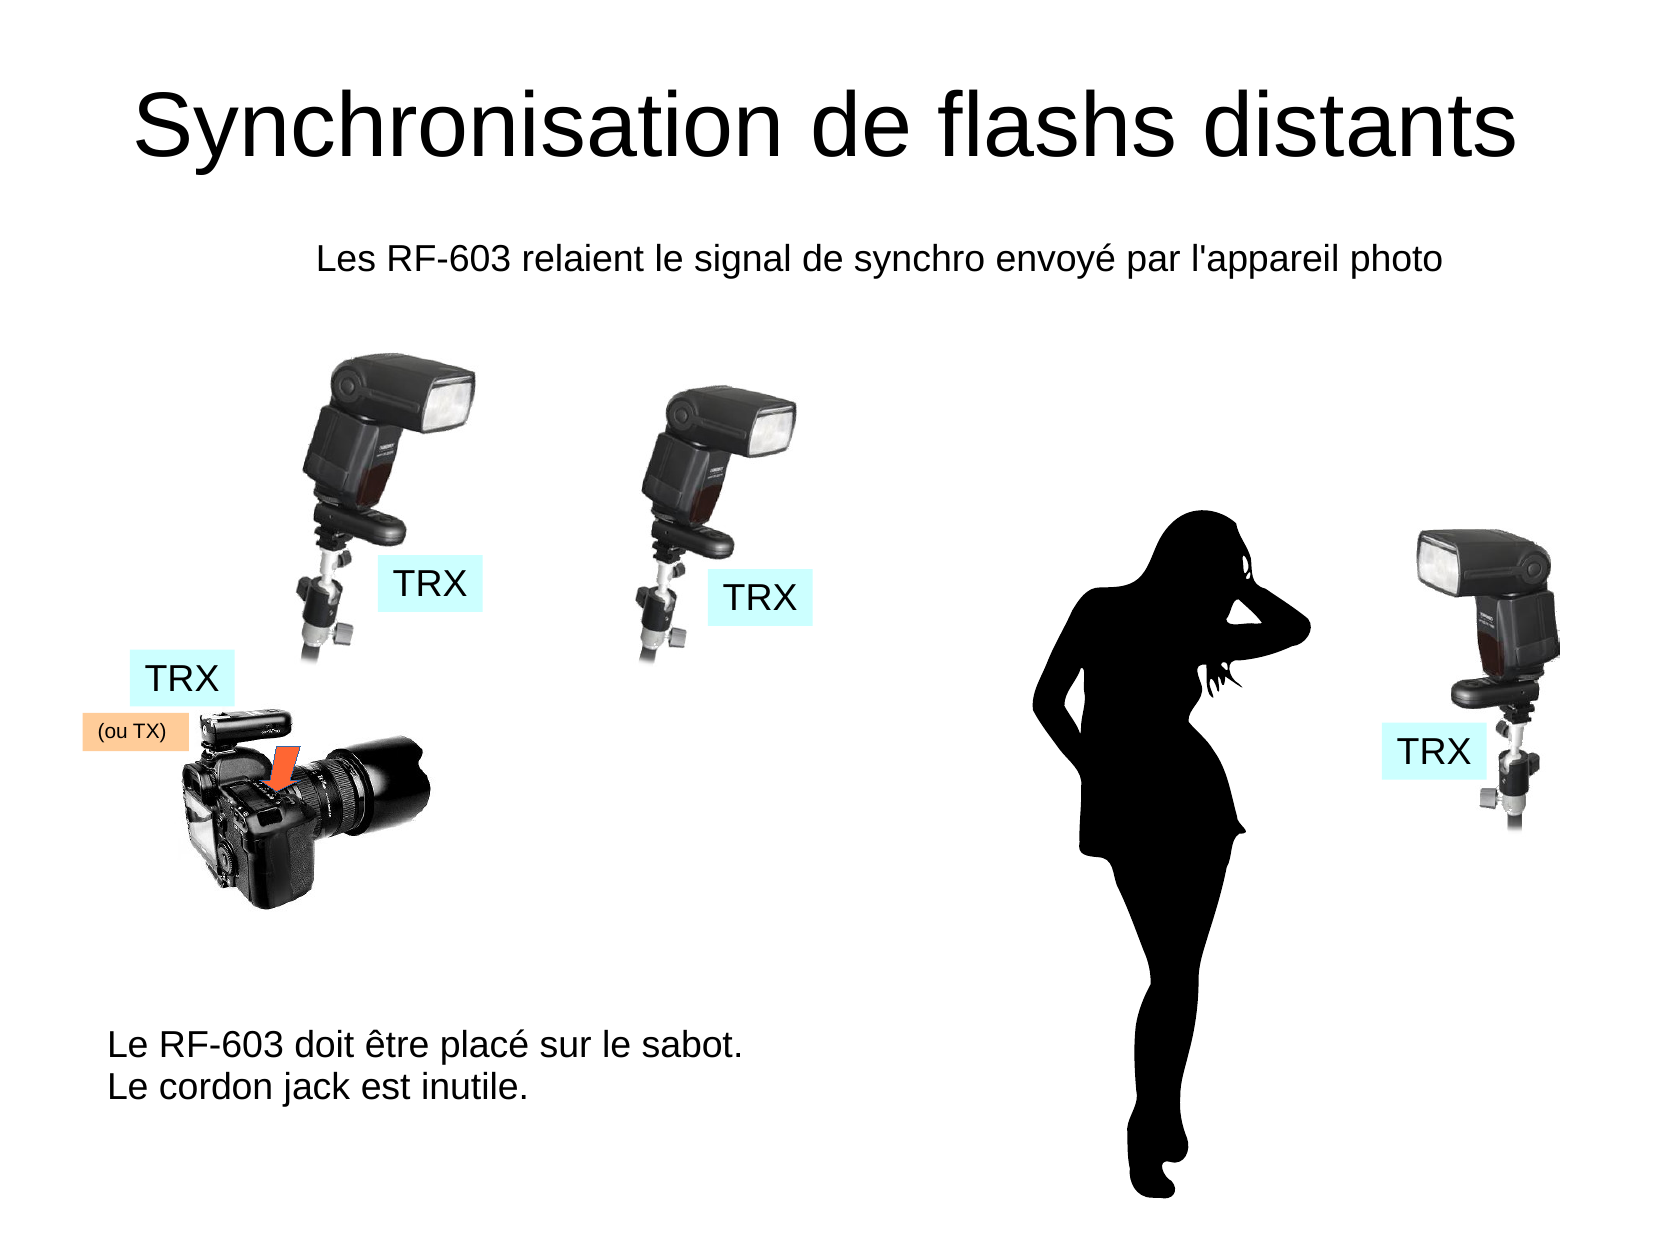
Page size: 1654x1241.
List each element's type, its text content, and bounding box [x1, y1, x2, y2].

text_box TRX [707, 569, 813, 626]
text_box (ou TX) [82, 712, 189, 752]
title Synchronisation de flashs distants [82, 49, 1571, 201]
text_box [259, 746, 301, 792]
text_box TRX [377, 555, 483, 612]
picture [602, 365, 1560, 1217]
text_box TRX [1381, 722, 1487, 780]
picture [86, 330, 494, 933]
text_box Les RF-603 relaient le signal de synchro envoyé par l'appareil photo [301, 230, 1458, 288]
text_box TRX [129, 649, 235, 707]
text_box Le RF-603 doit être placé sur le sabot. Le cordon jack est inutile. [92, 1015, 759, 1115]
